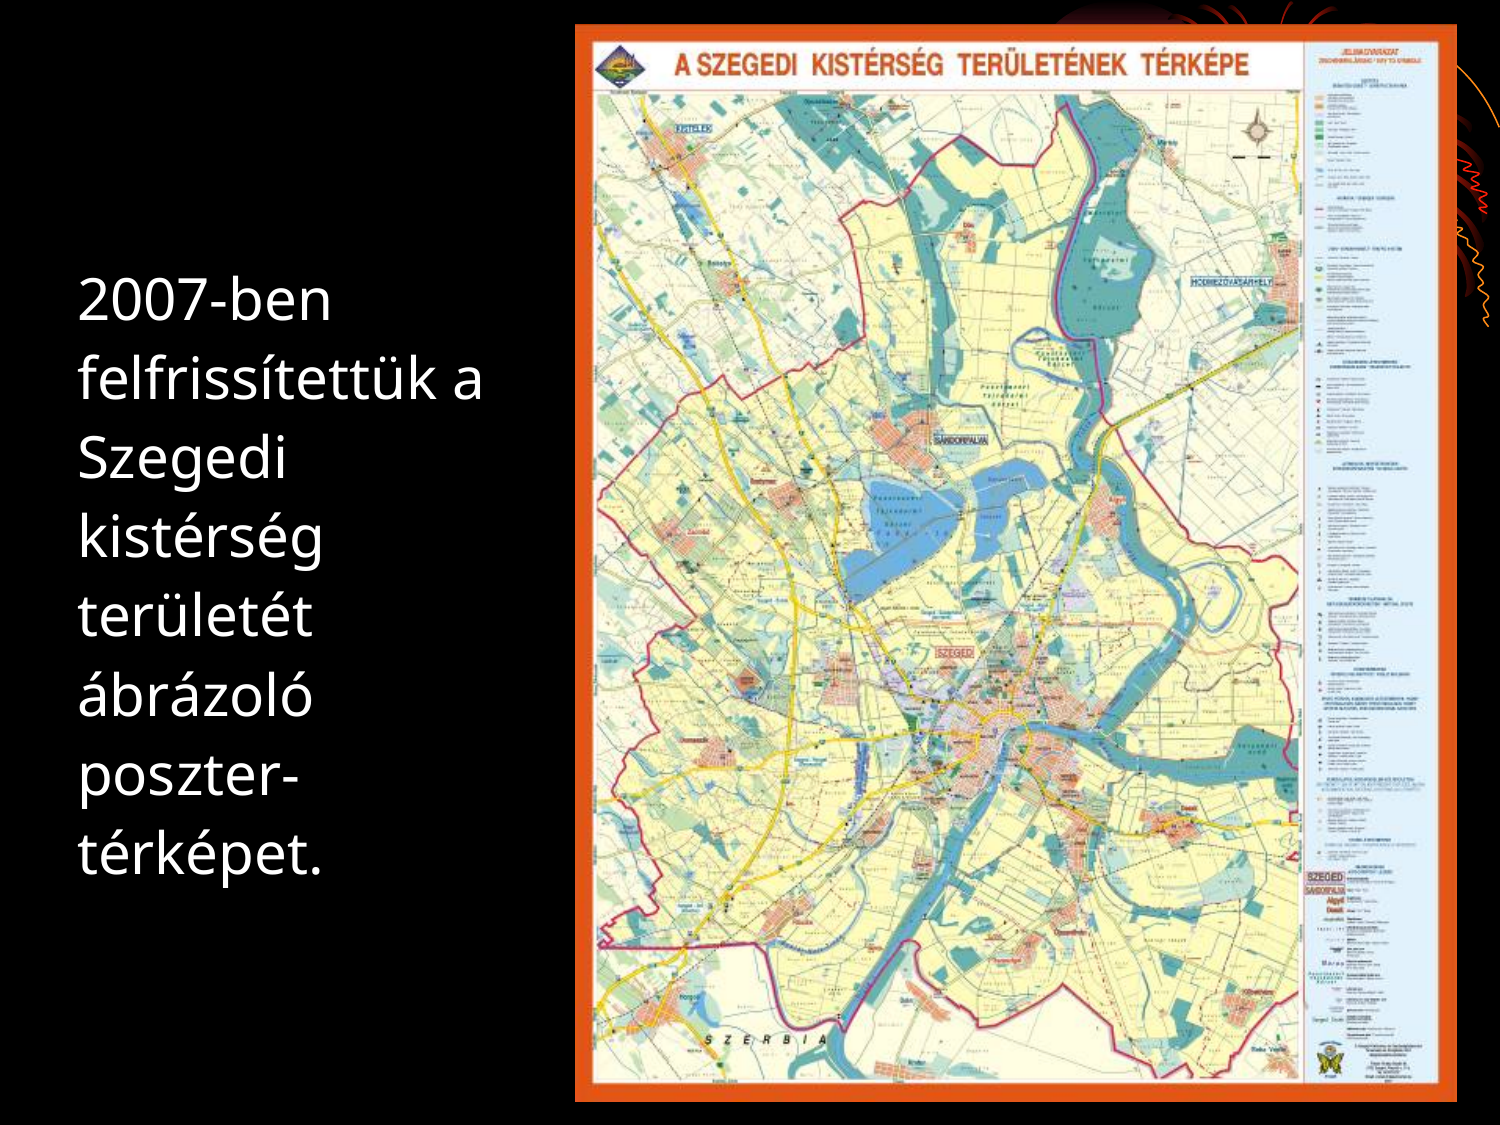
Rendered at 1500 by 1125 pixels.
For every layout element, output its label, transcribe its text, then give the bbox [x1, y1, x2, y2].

picture [575, 24, 1457, 1102]
title 2007-ben felfrissítettük a Szegedi kistérség területét ábrázoló poszter- térképet. [62, 49, 563, 1101]
